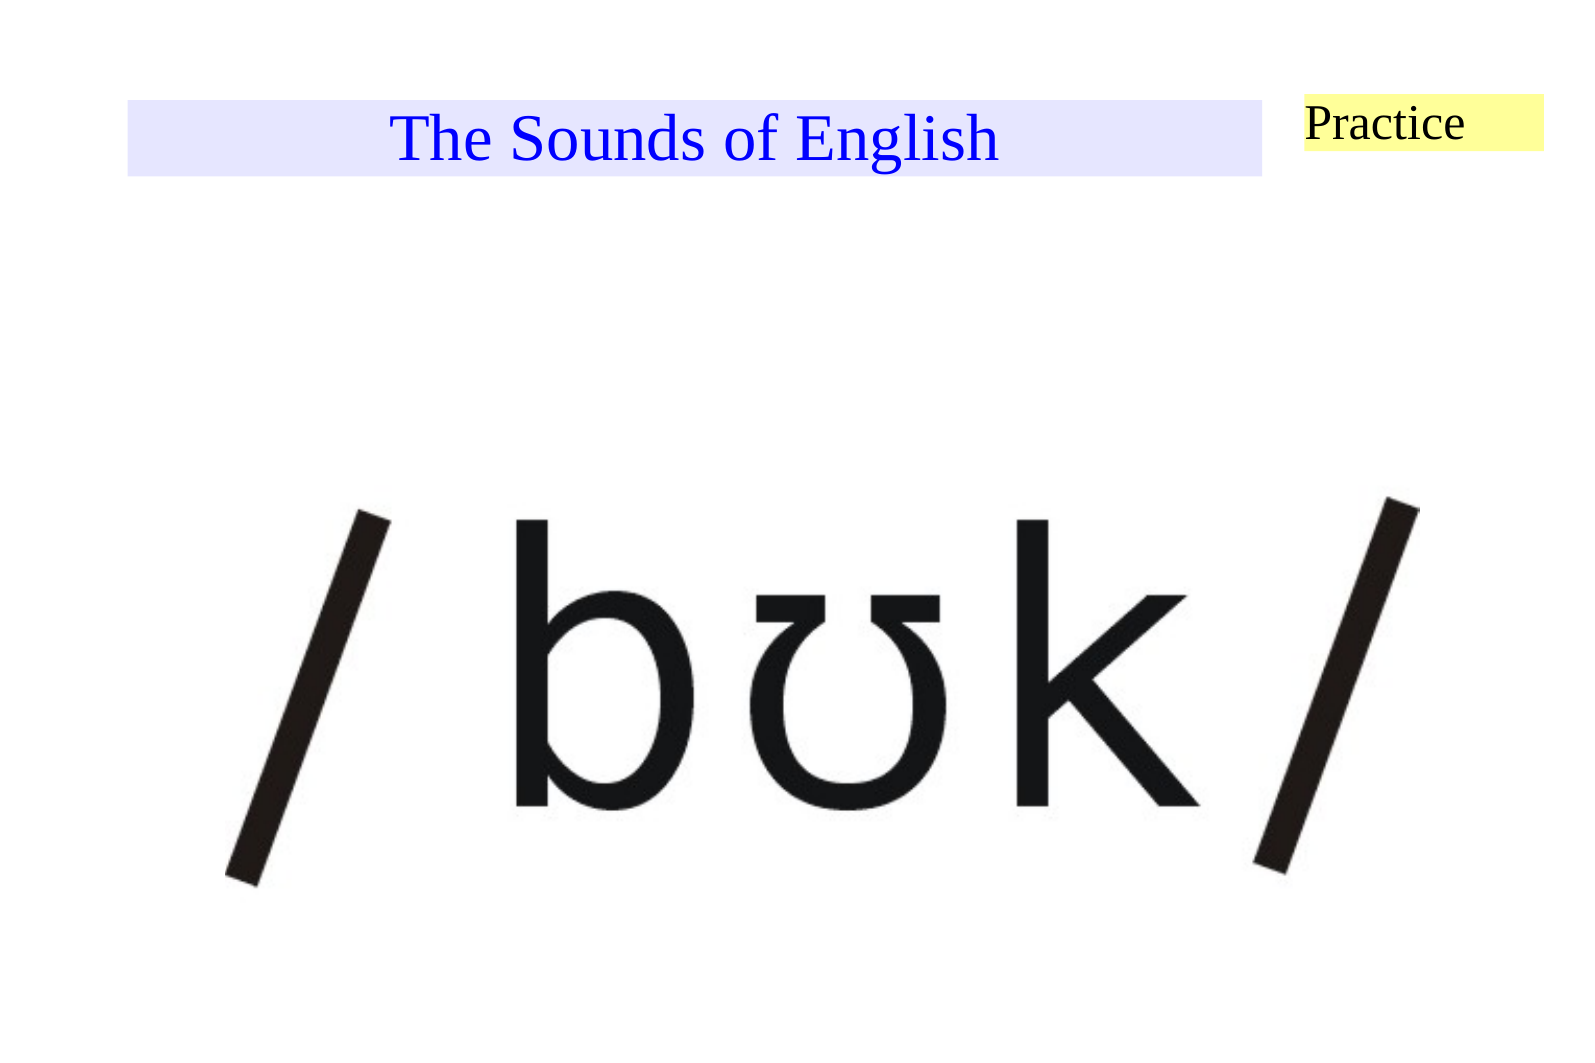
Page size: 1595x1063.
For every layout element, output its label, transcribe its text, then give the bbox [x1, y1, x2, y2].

text_box Practice [1304, 94, 1544, 152]
text_box The Sounds of English [127, 100, 1263, 177]
picture [225, 420, 1420, 903]
